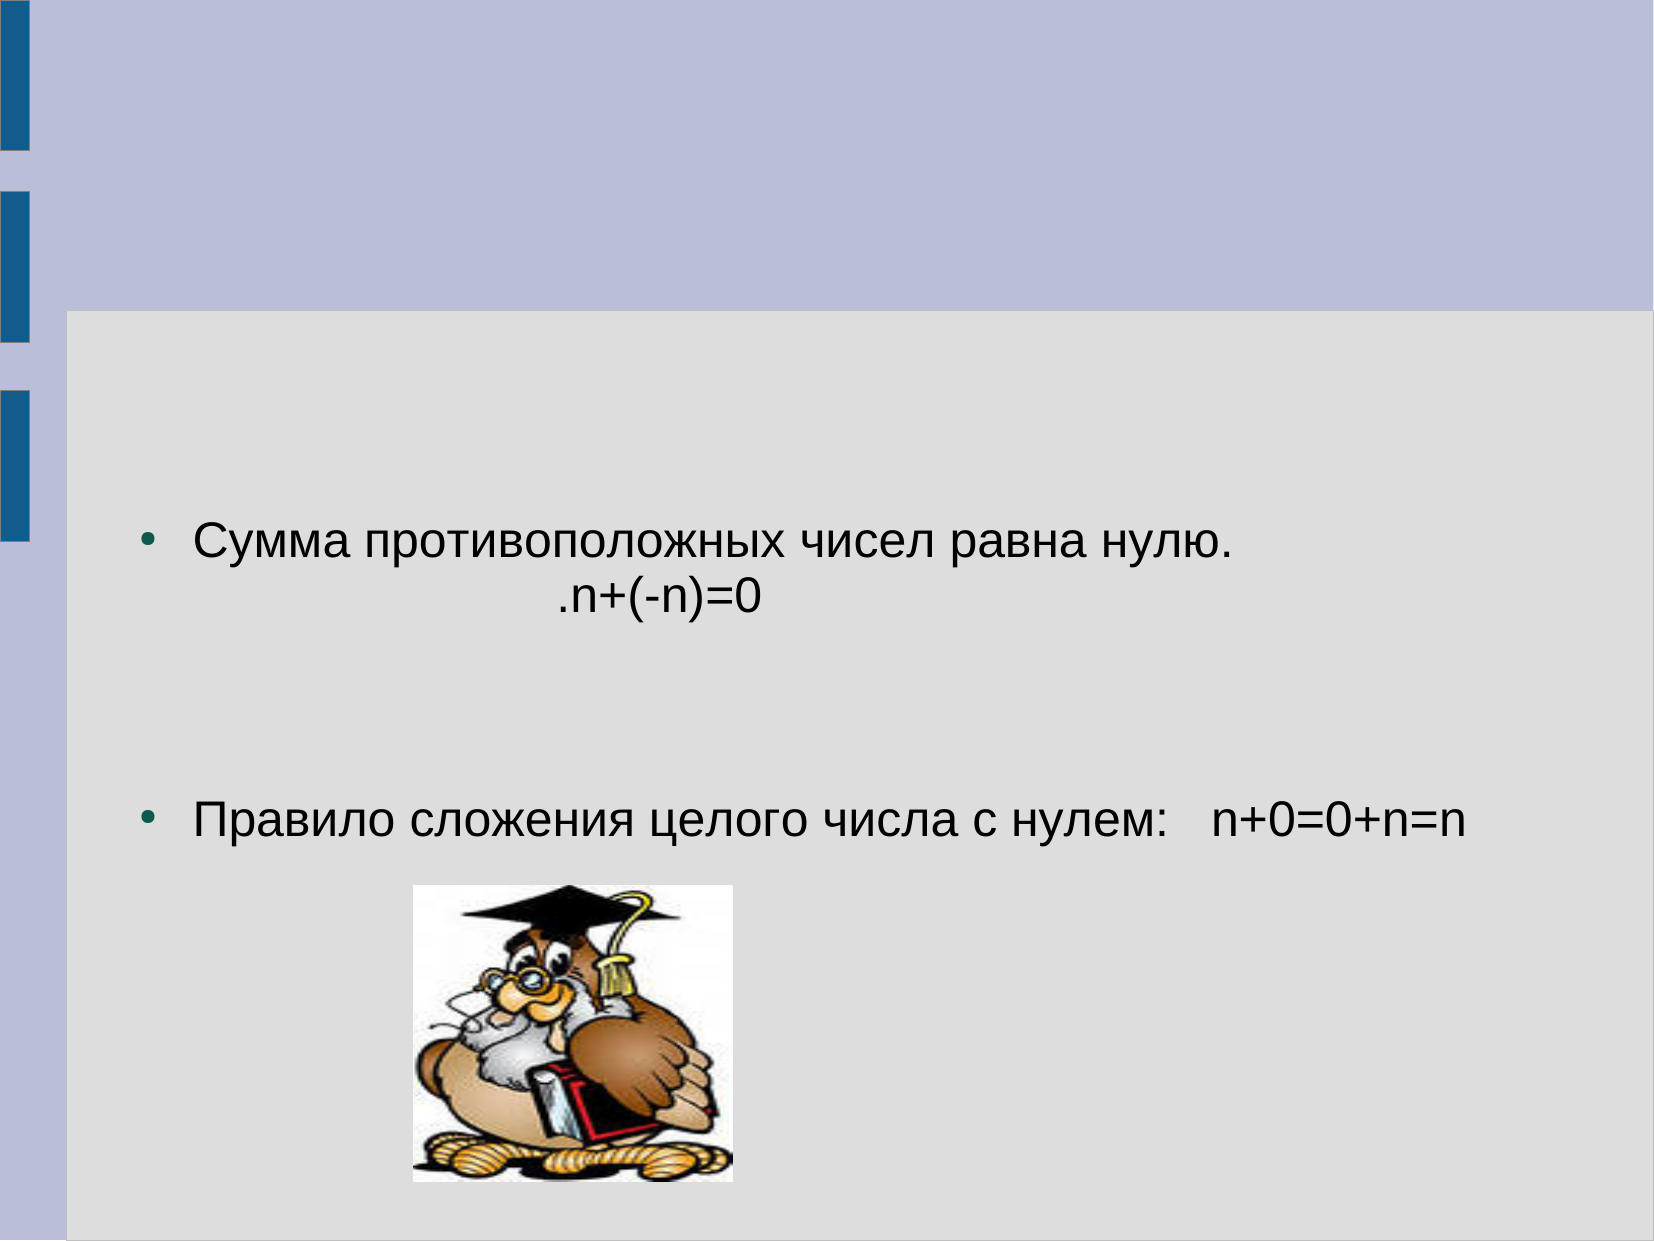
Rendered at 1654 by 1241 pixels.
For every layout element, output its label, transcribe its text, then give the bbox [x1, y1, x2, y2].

list Сумма противоположных чисел равна нулю. .n+(-n)=0 Правило сложения целого числа с нулем: n+0=0+n=n [121, 344, 1534, 1127]
picture [413, 885, 733, 1182]
